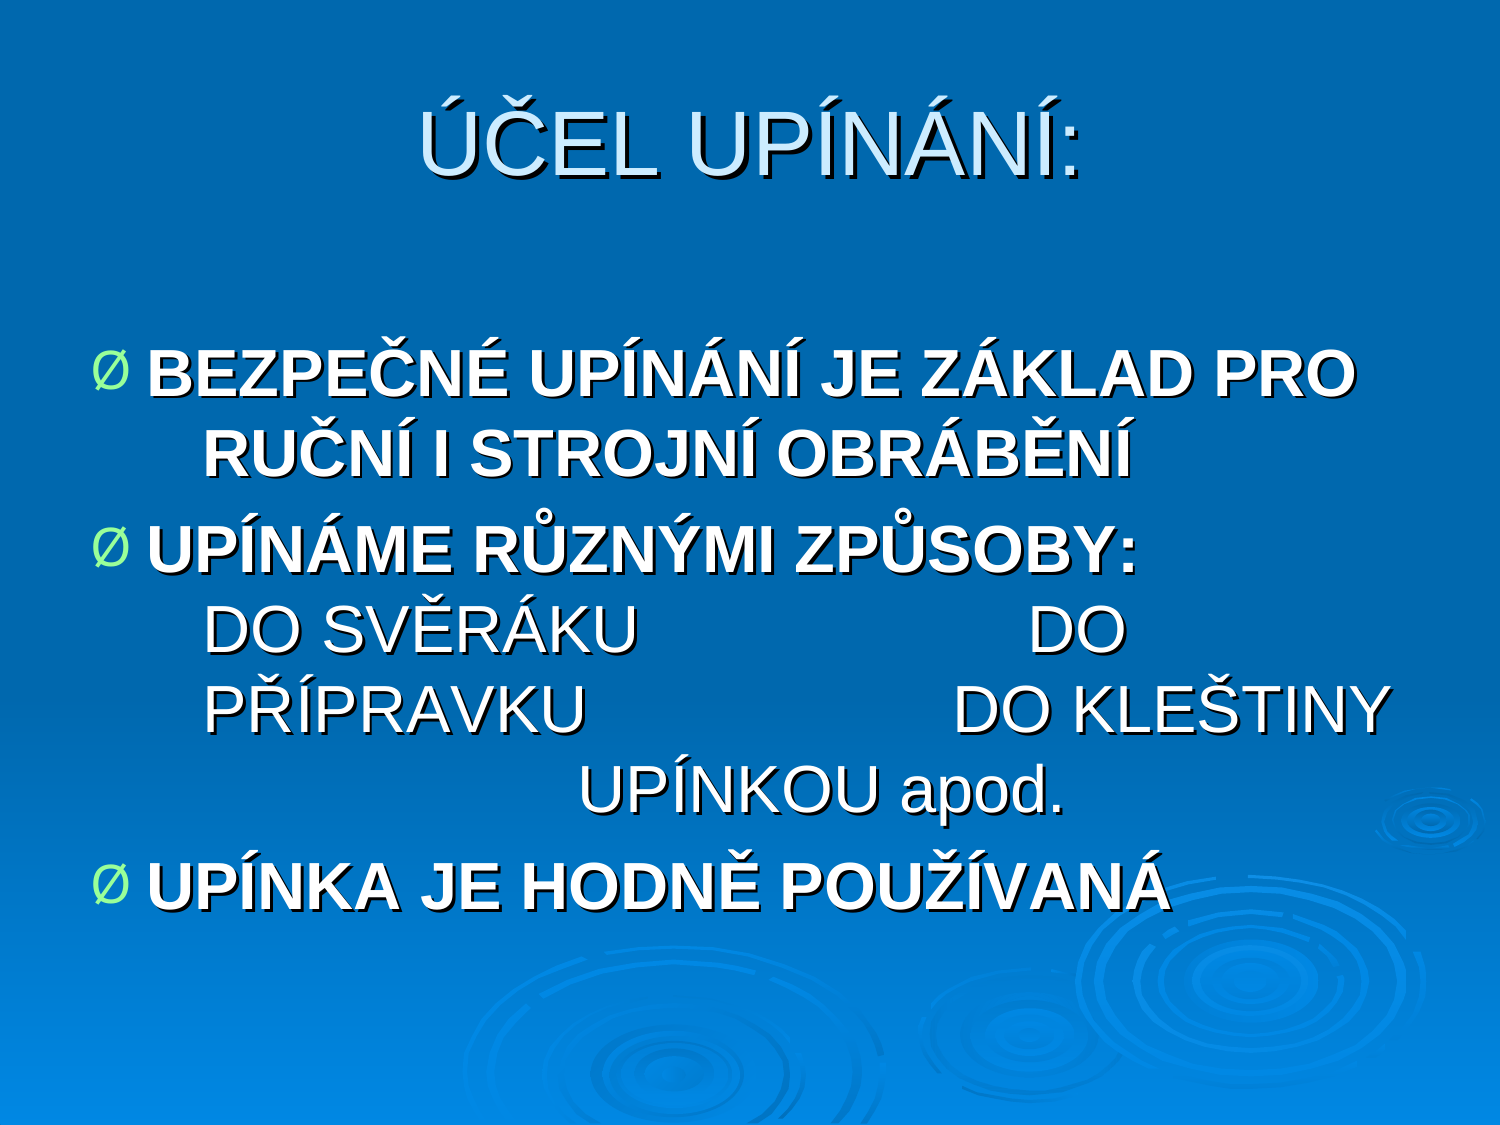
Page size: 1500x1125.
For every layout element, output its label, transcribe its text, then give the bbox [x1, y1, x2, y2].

title ÚČEL UPÍNÁNÍ: [75, 45, 1426, 224]
list BEZPEČNÉ UPÍNÁNÍ JE ZÁKLAD PRO RUČNÍ I STROJNÍ OBRÁBĚNÍ UPÍNÁME RŮZNÝMI ZPŮSOBY: DO SVĚRÁKU DO PŘÍPRAVKU DO KLEŠTINY UPÍNKOU apod. UPÍNKA JE HODNĚ POUŽÍVANÁ [75, 224, 1426, 1026]
